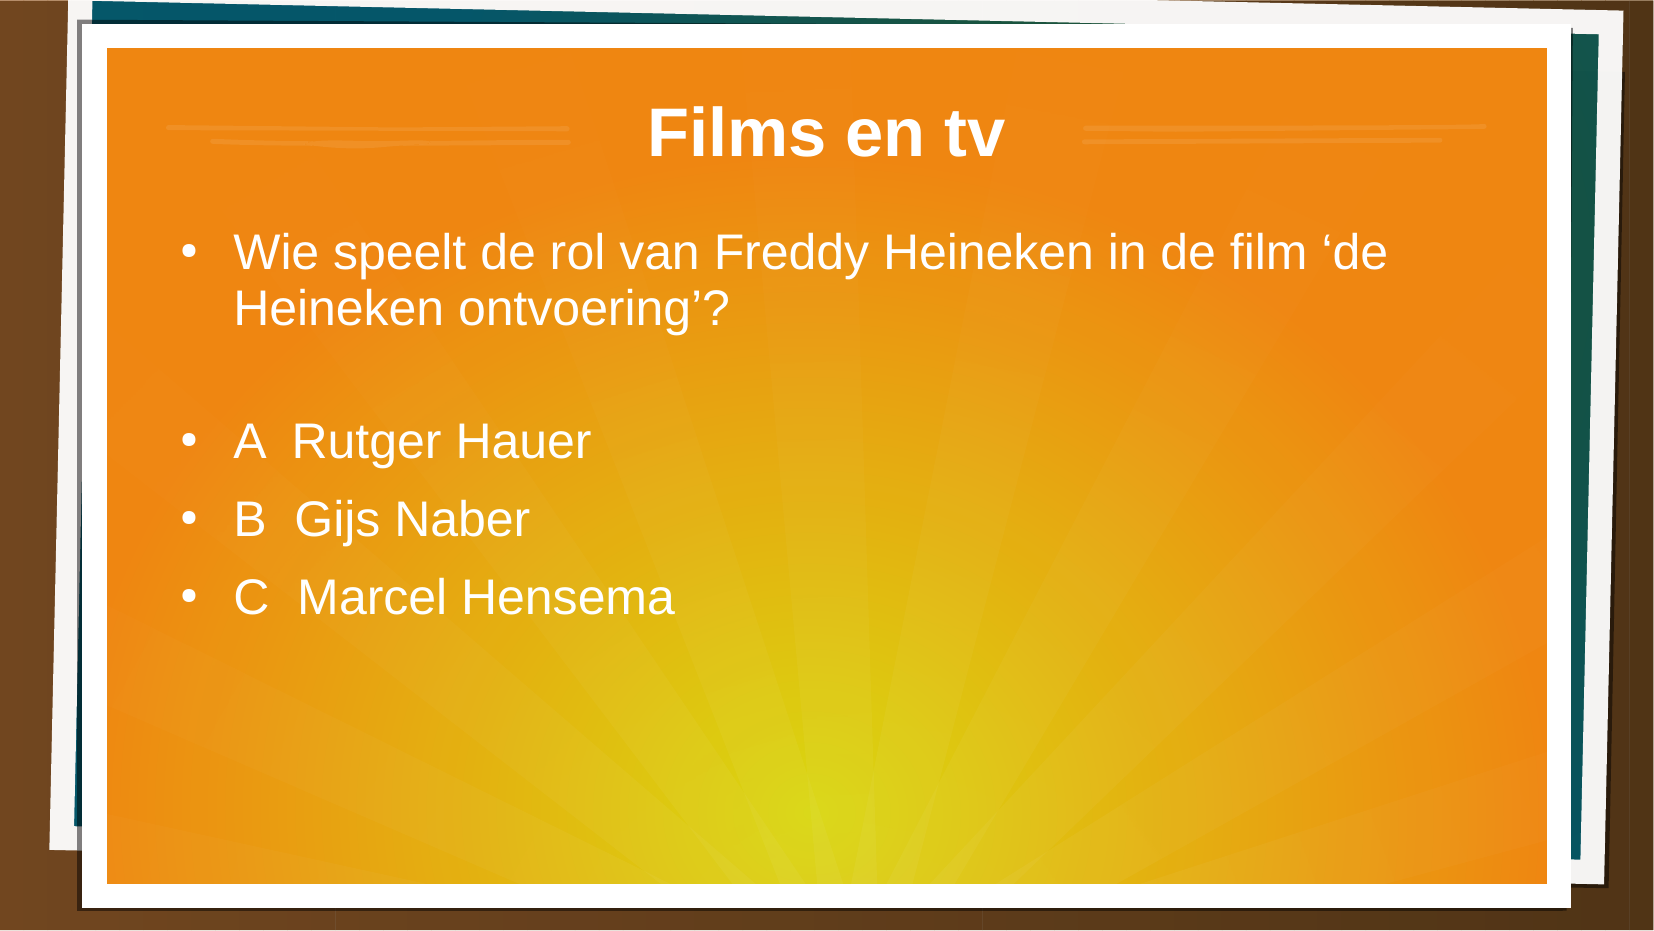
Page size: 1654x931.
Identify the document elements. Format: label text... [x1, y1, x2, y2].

list Wie speelt de rol van Freddy Heineken in de film ‘de Heineken ontvoering’? A Rutger Hauer B Gijs Naber C Marcel Hensema [162, 224, 1492, 815]
title Films en tv [566, 59, 1087, 207]
